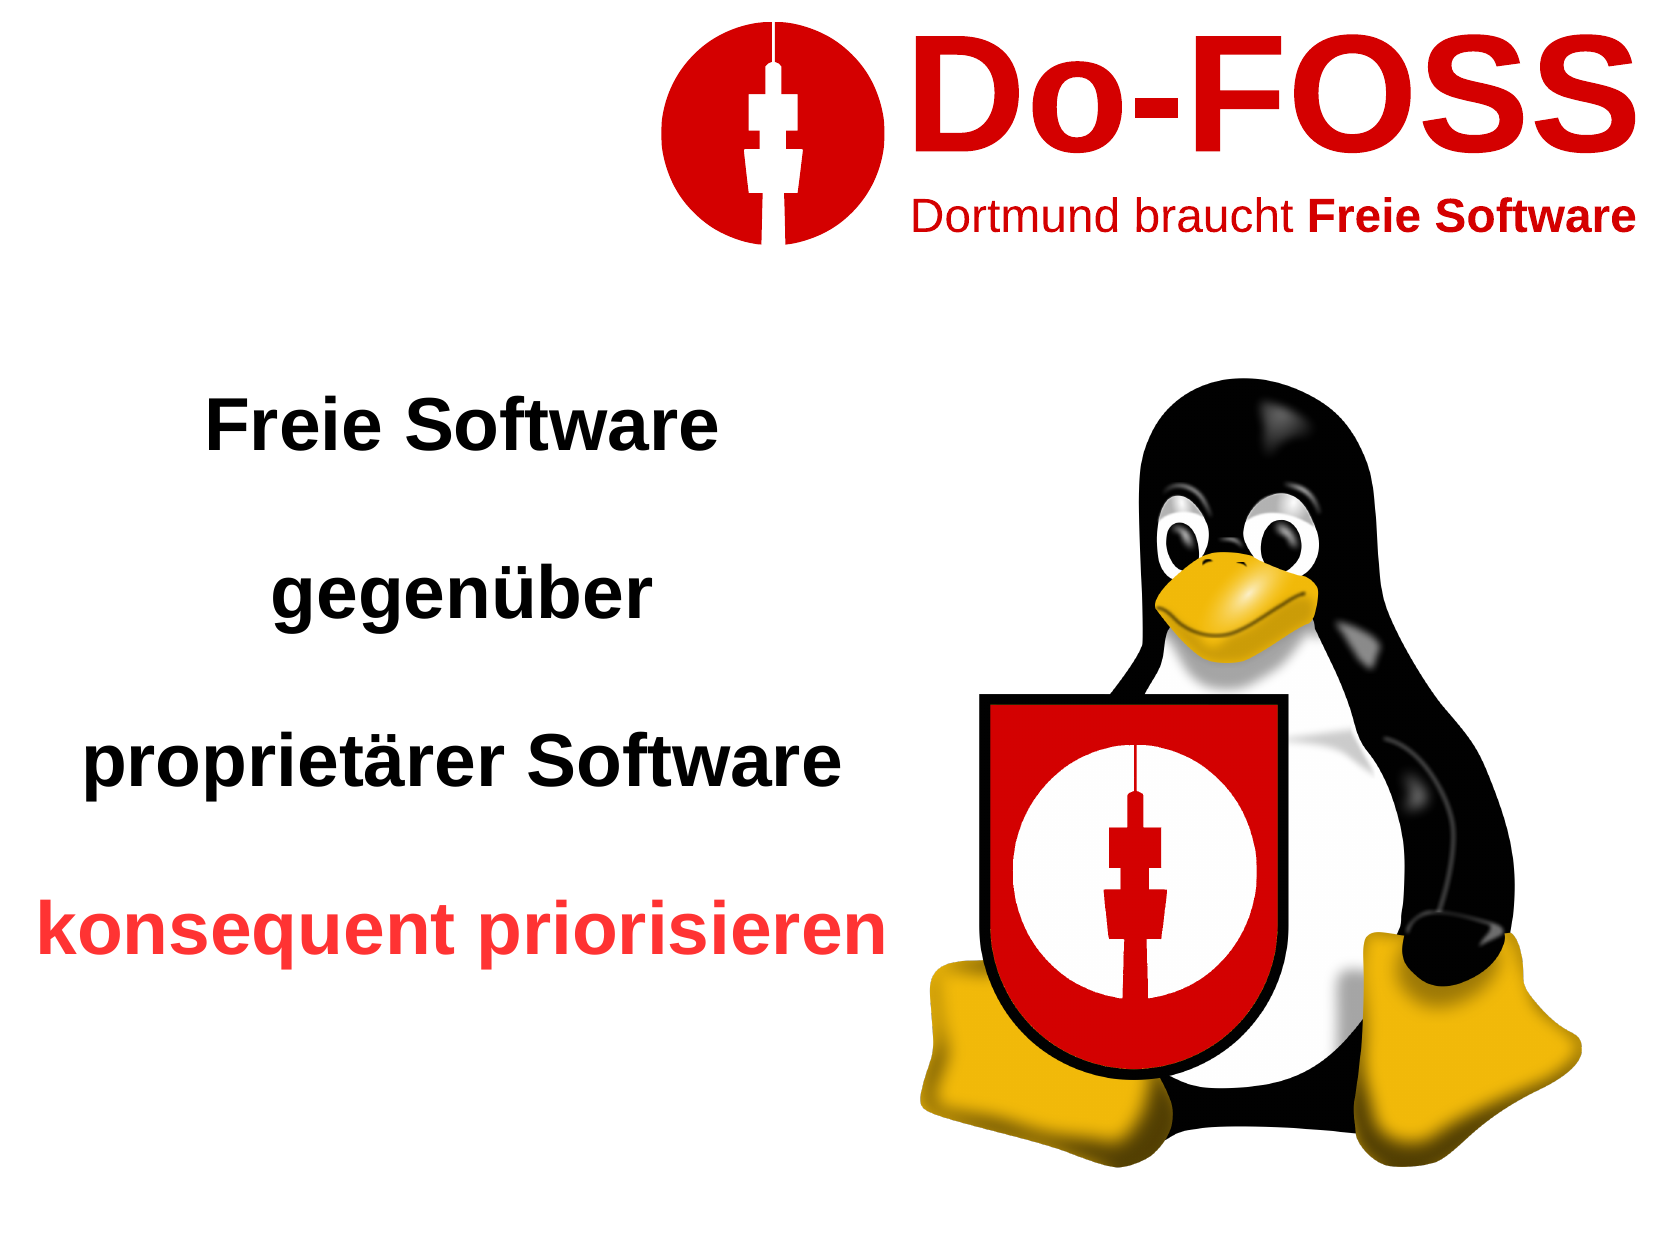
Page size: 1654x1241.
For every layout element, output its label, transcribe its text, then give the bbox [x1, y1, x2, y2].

text_box Freie Software gegenüber proprietärer Software konsequent priorisieren [35, 382, 1193, 1143]
picture [898, 366, 1625, 1173]
